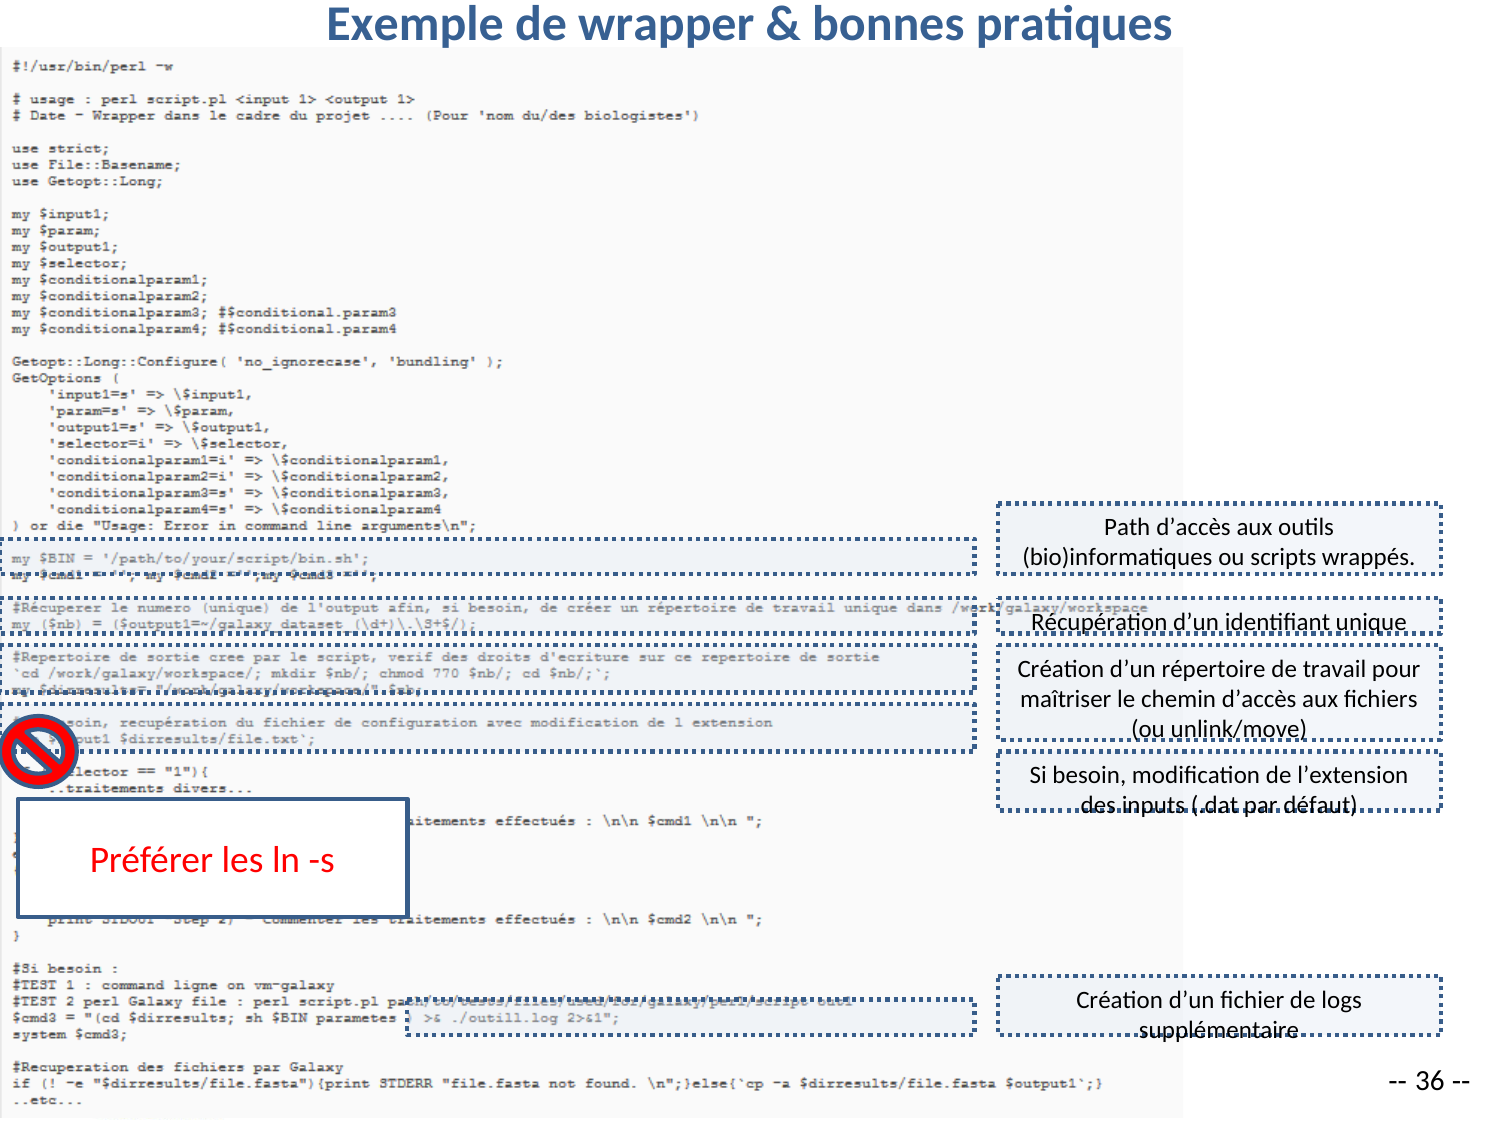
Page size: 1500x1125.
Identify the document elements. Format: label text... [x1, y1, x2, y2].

text_box Création d’un répertoire de travail pour maîtriser le chemin d’accès aux fichiers (ou unlink/move) [998, 645, 1441, 740]
picture [50, 752, 63, 761]
picture [0, 73, 1184, 1118]
text_box Exemple de wrapper & bonnes pratiques [0, 0, 1500, 73]
text_box [0, 704, 974, 787]
text_box [407, 1000, 974, 1035]
text_box Path d’accès aux outils (bio)informatiques ou scripts wrappés. [998, 503, 1441, 574]
text_box [0, 598, 974, 633]
text_box [0, 645, 974, 692]
text_box Si besoin, modification de l’extension des inputs (.dat par défaut) [998, 751, 1441, 811]
text_box [0, 539, 974, 574]
text_box Récupération d’un identifiant unique [998, 598, 1441, 633]
text_box Création d’un fichier de logs supplémentaire [998, 976, 1441, 1035]
text_box Préférer les ln -s [18, 799, 407, 917]
picture [14, 752, 49, 773]
